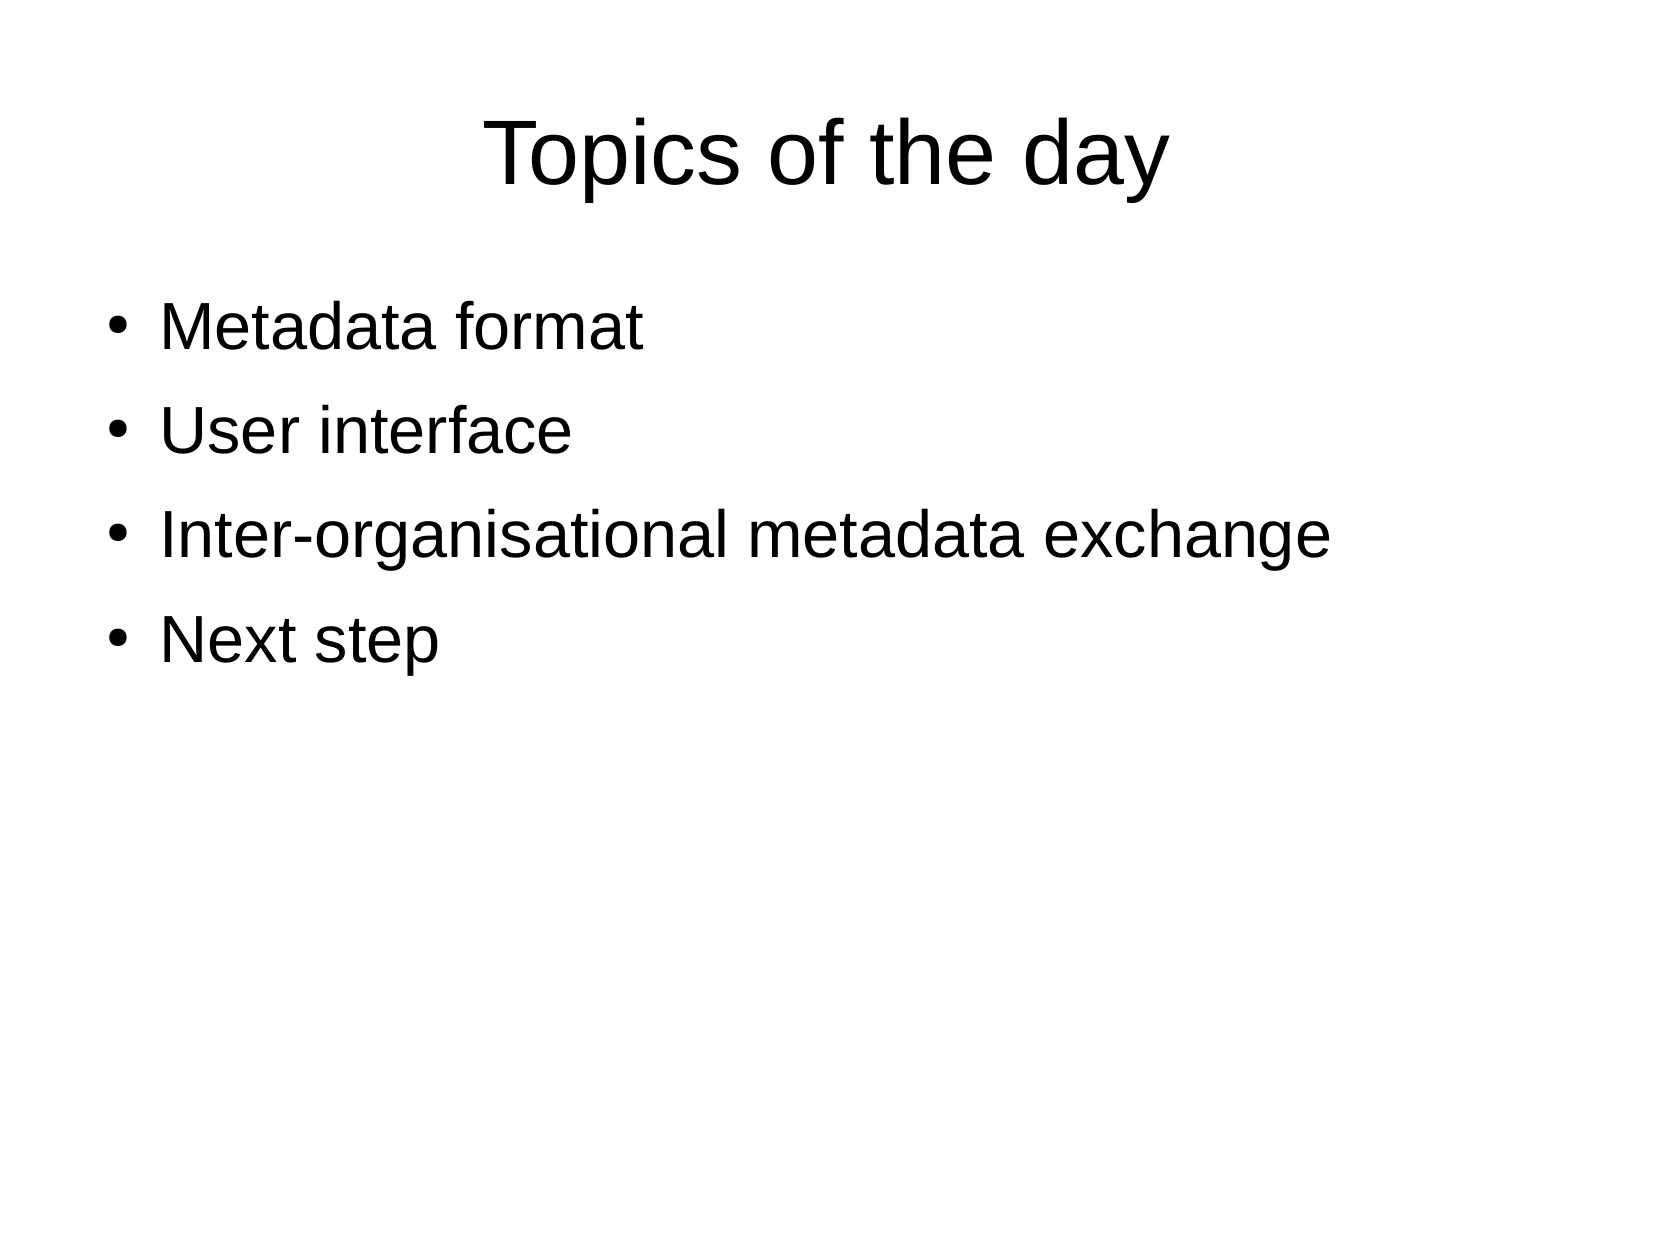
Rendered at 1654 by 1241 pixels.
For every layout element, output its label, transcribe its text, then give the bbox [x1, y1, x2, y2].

title Topics of the day [82, 49, 1571, 257]
list Metadata format User interface Inter-organisational metadata exchange Next step [88, 288, 1577, 1093]
